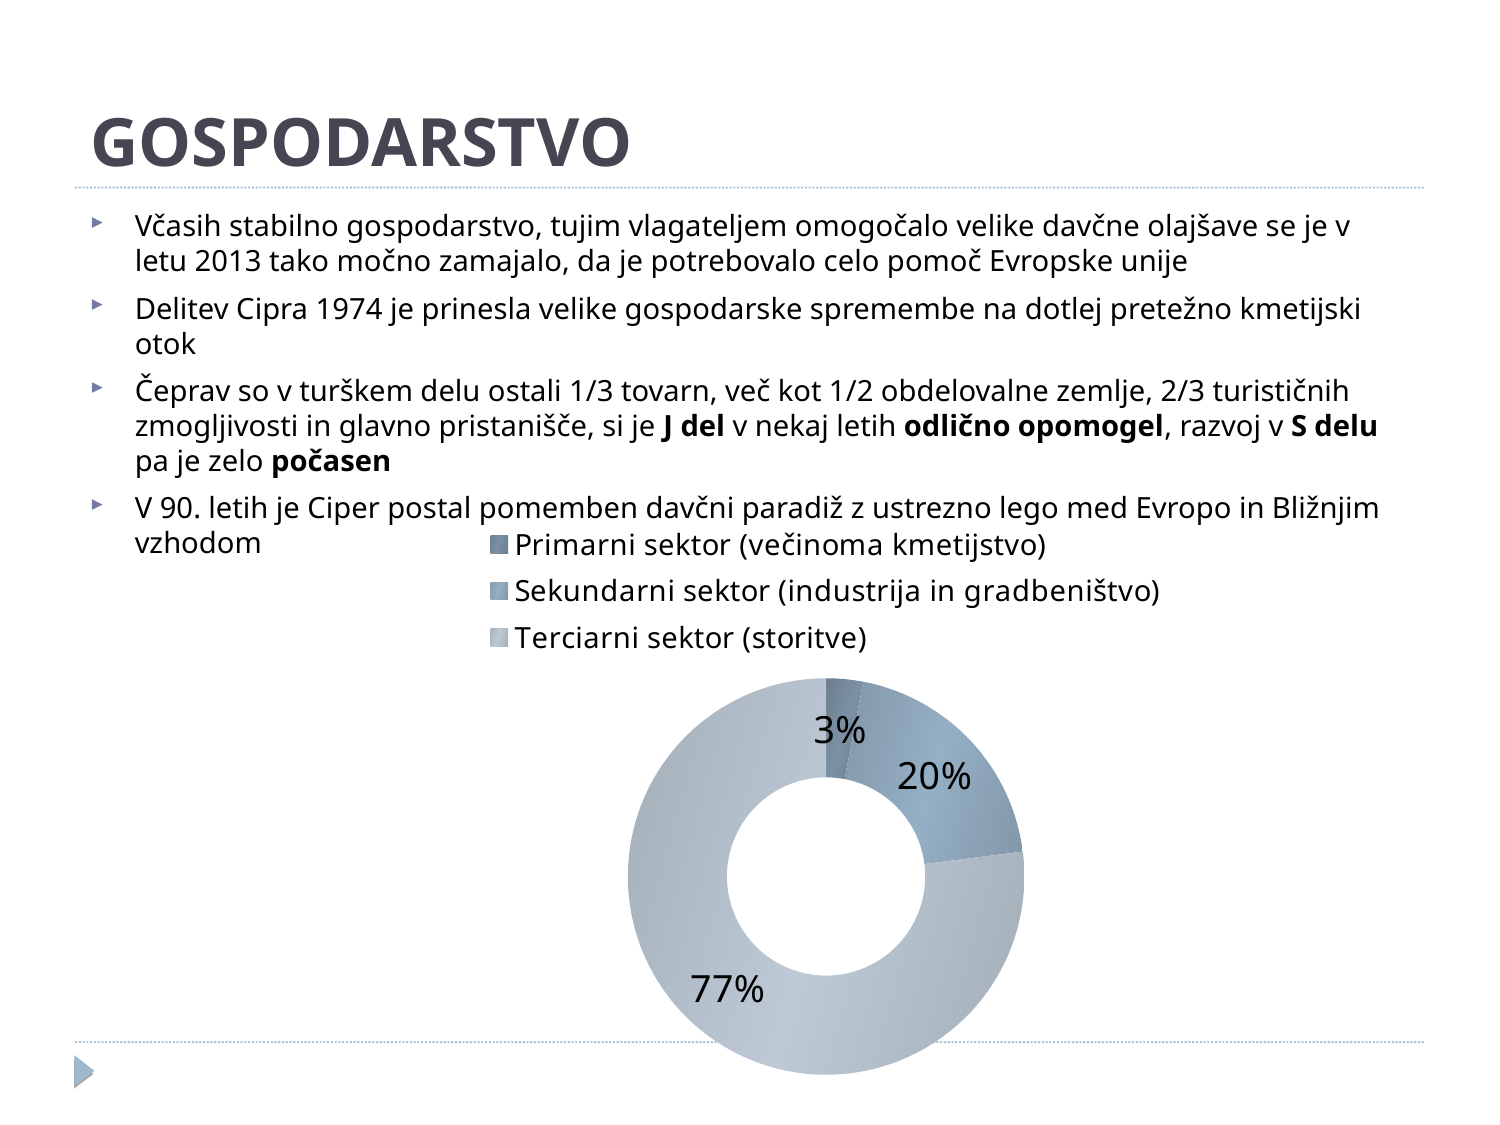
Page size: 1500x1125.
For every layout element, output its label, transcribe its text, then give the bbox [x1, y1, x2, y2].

chart [354, 507, 1298, 1087]
title GOSPODARSTVO [75, 24, 1425, 188]
list Včasih stabilno gospodarstvo, tujim vlagateljem omogočalo velike davčne olajšave se je v letu 2013 tako močno zamajalo, da je potrebovalo celo pomoč Evropske unije Delitev Cipra 1974 je prinesla velike gospodarske spremembe na dotlej pretežno kmetijski otok Čeprav so v turškem delu ostali 1/3 tovarn, več kot 1/2 obdelovalne zemlje, 2/3 turističnih zmogljivosti in glavno pristanišče, si je J del v nekaj letih odlično opomogel, razvoj v S delu pa je zelo počasen V 90. letih je Ciper postal pomemben davčni paradiž z ustrezno lego med Evropo in Bližnjim vzhodom [75, 200, 1425, 1010]
